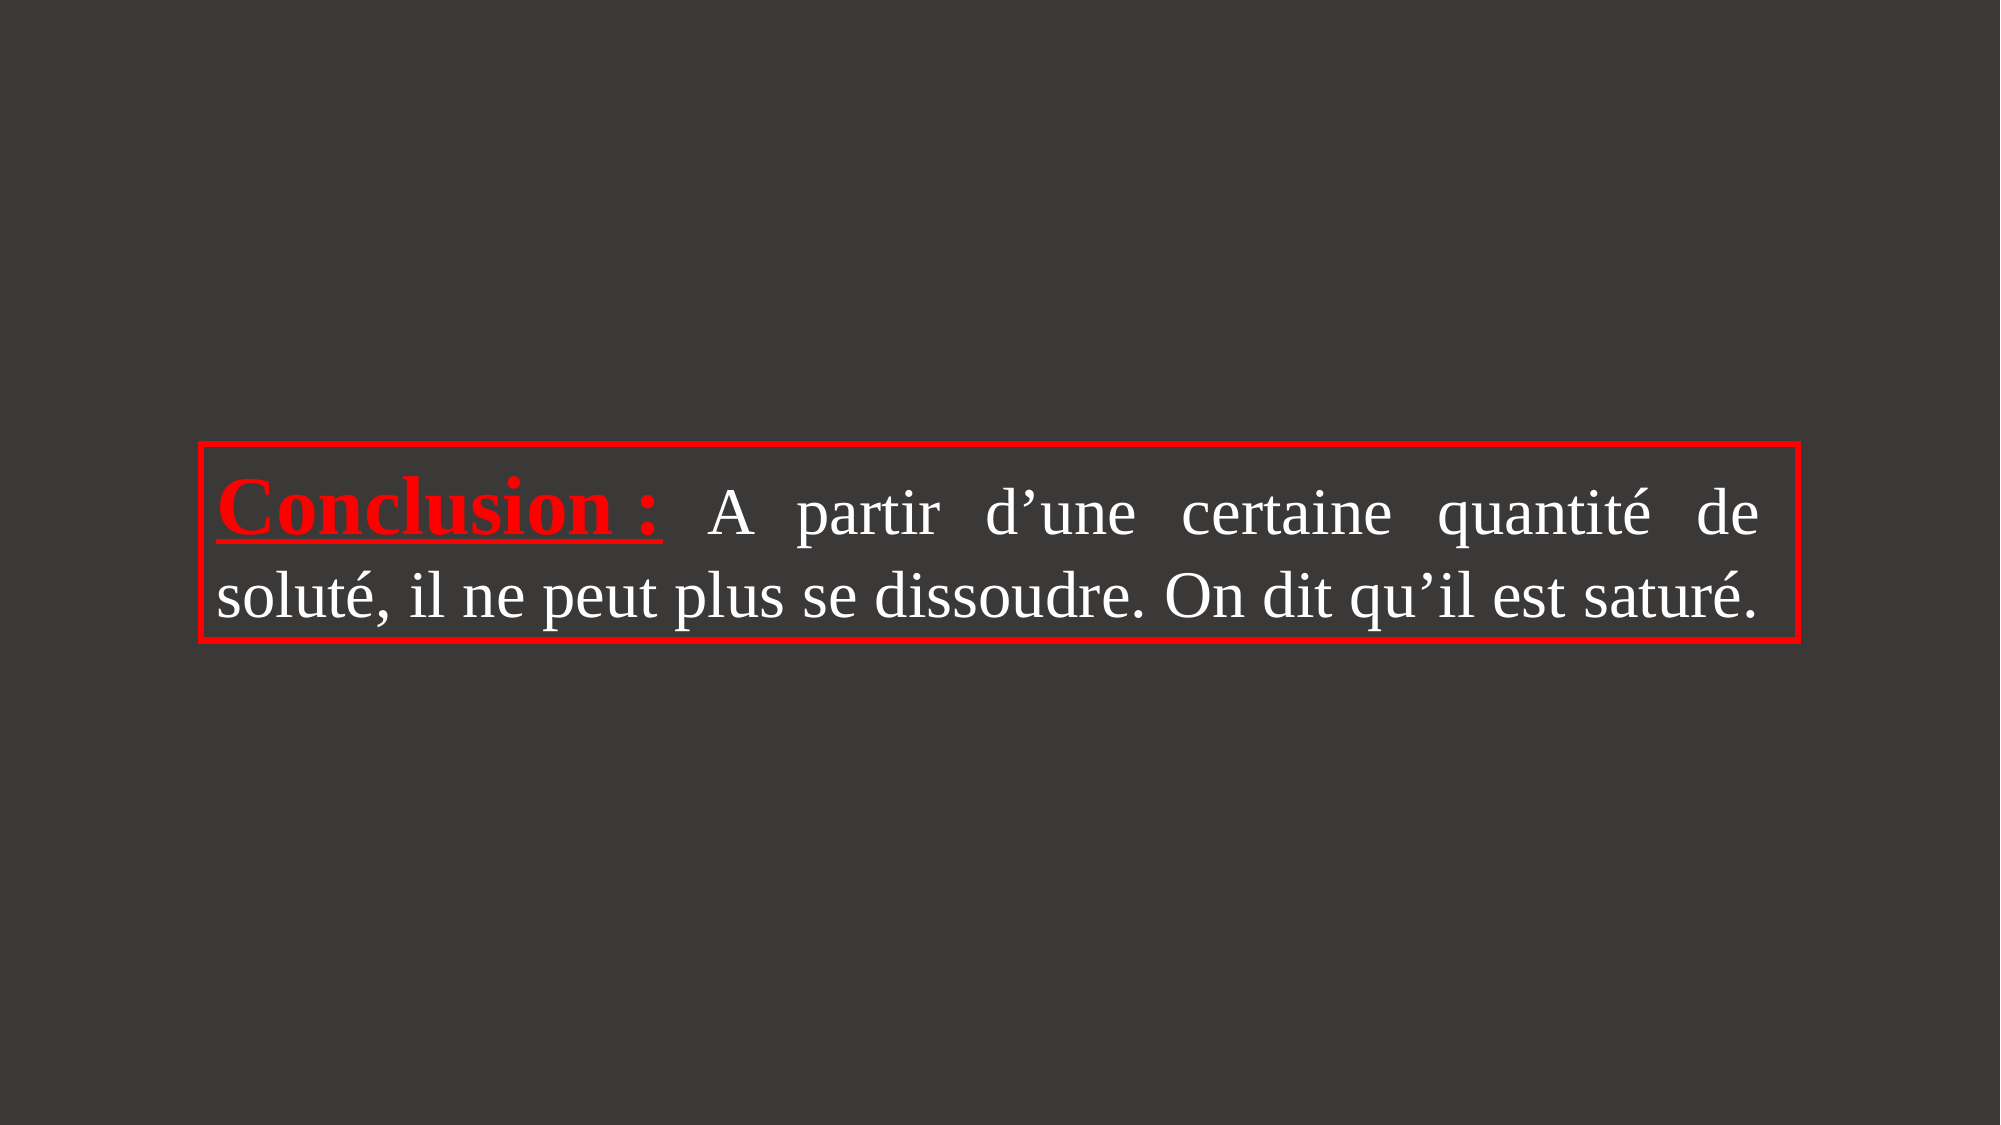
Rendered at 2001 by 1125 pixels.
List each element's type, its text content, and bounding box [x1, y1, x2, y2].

text_box Conclusion : A partir d’une certaine quantité de soluté, il ne peut plus se dissoudre. On dit qu’il est saturé. [201, 443, 1798, 641]
